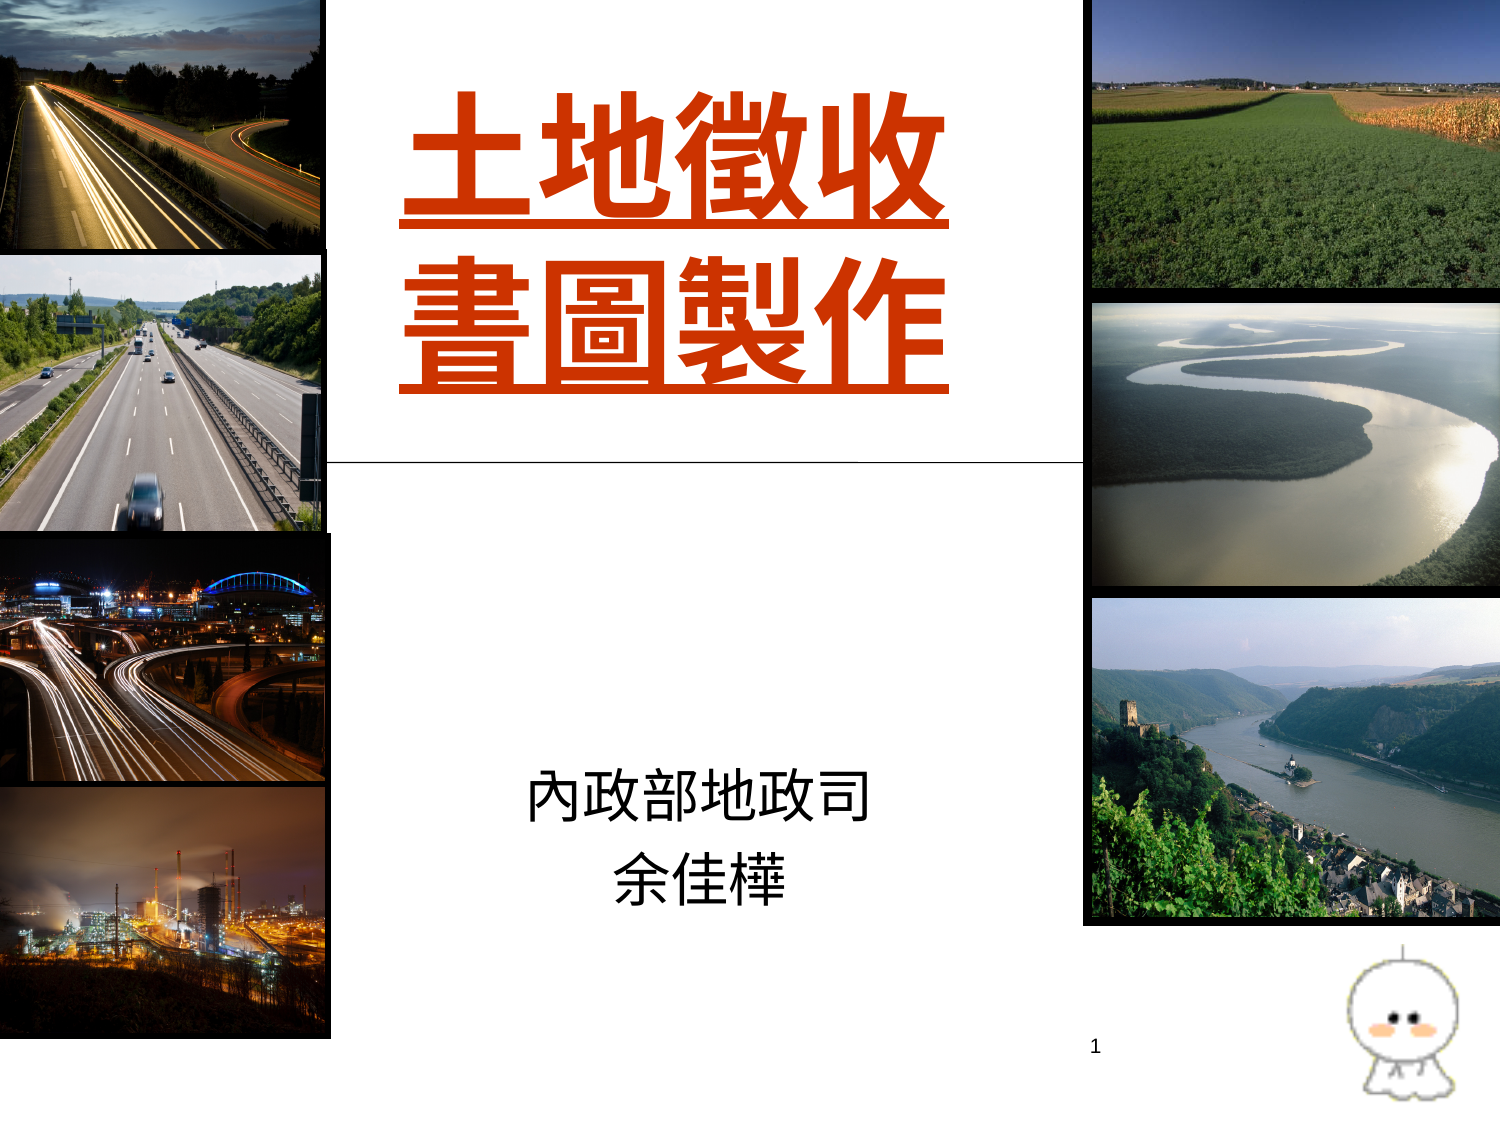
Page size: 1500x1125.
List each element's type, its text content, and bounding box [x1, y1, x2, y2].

picture [0, 0, 320, 249]
picture [0, 255, 322, 532]
picture [1092, 597, 1500, 917]
picture [1092, 302, 1500, 587]
picture [1325, 944, 1486, 1106]
picture [0, 786, 325, 1034]
picture [1092, 0, 1500, 289]
title 土地徵收 書圖製作 [383, 54, 999, 409]
subtitle 內政部地政司 余佳樺 [501, 751, 897, 925]
picture [0, 538, 325, 781]
text_box [1074, 1025, 1325, 1101]
